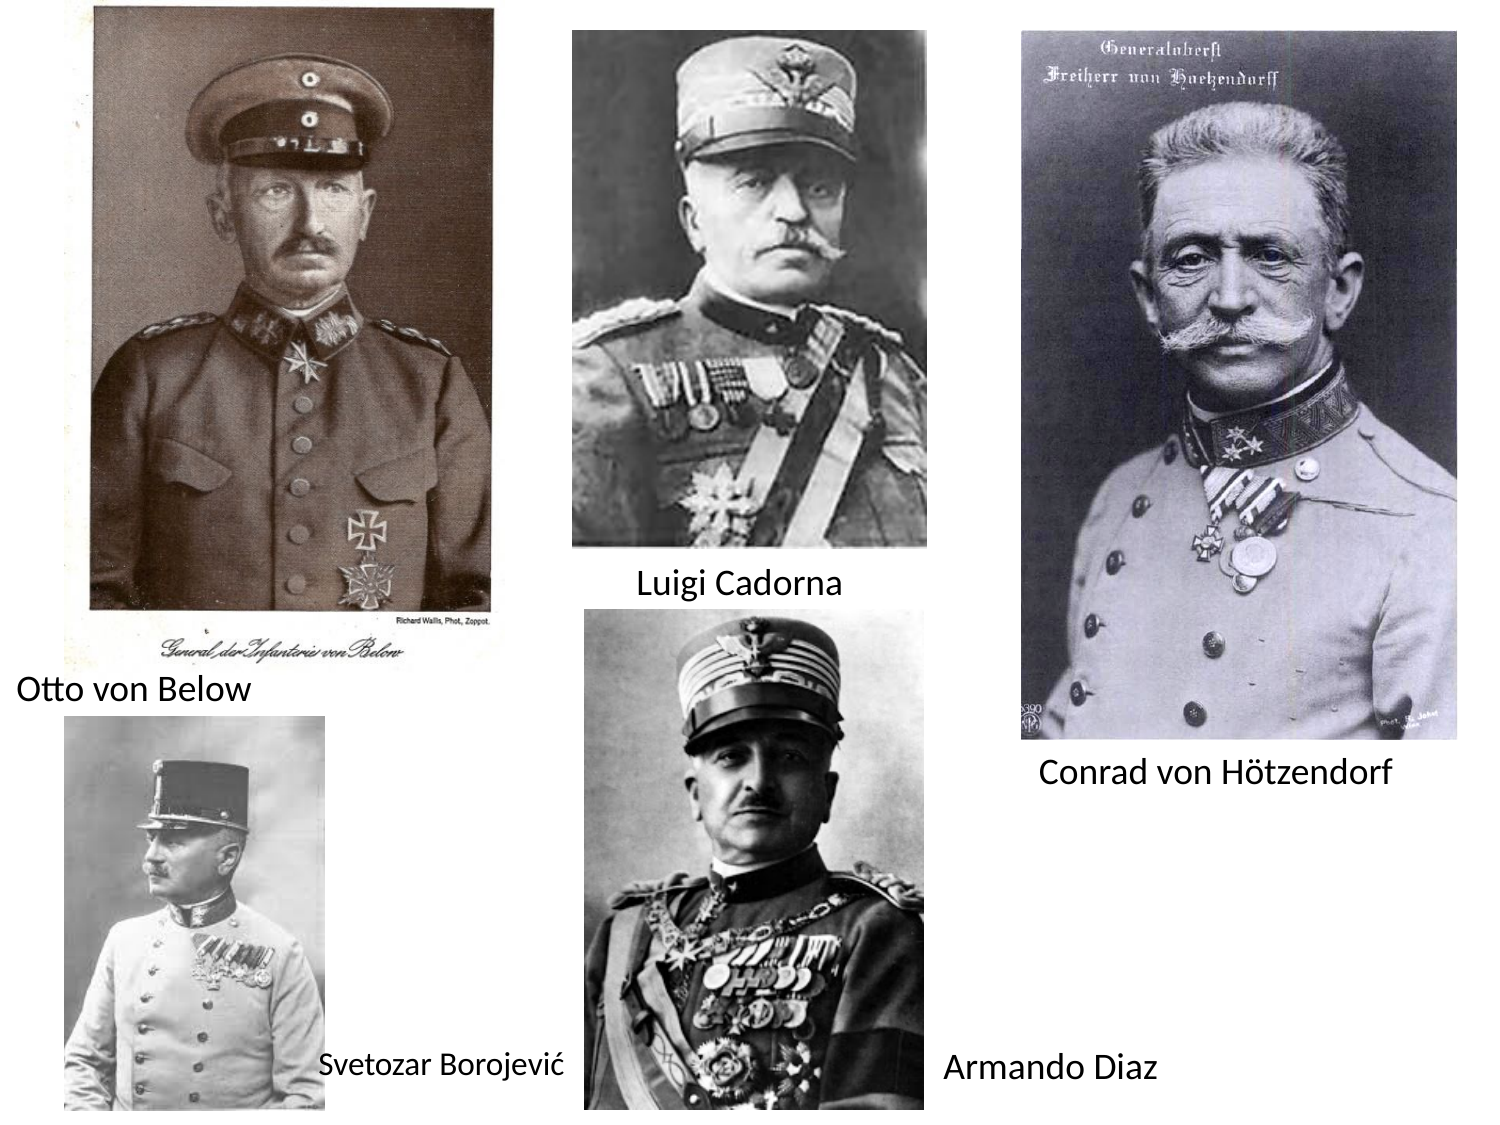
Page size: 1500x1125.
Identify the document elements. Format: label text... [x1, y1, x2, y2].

picture [572, 30, 927, 549]
text_box Svetozar Borojević [303, 1034, 580, 1090]
picture [1021, 30, 1458, 740]
text_box Luigi Cadorna [621, 550, 859, 609]
picture [64, 0, 505, 681]
text_box Armando Diaz [928, 1034, 1182, 1095]
picture [64, 716, 325, 1111]
picture [584, 609, 924, 1110]
text_box Conrad von Hötzendorf [1024, 739, 1417, 800]
text_box Otto von Below [1, 656, 267, 717]
